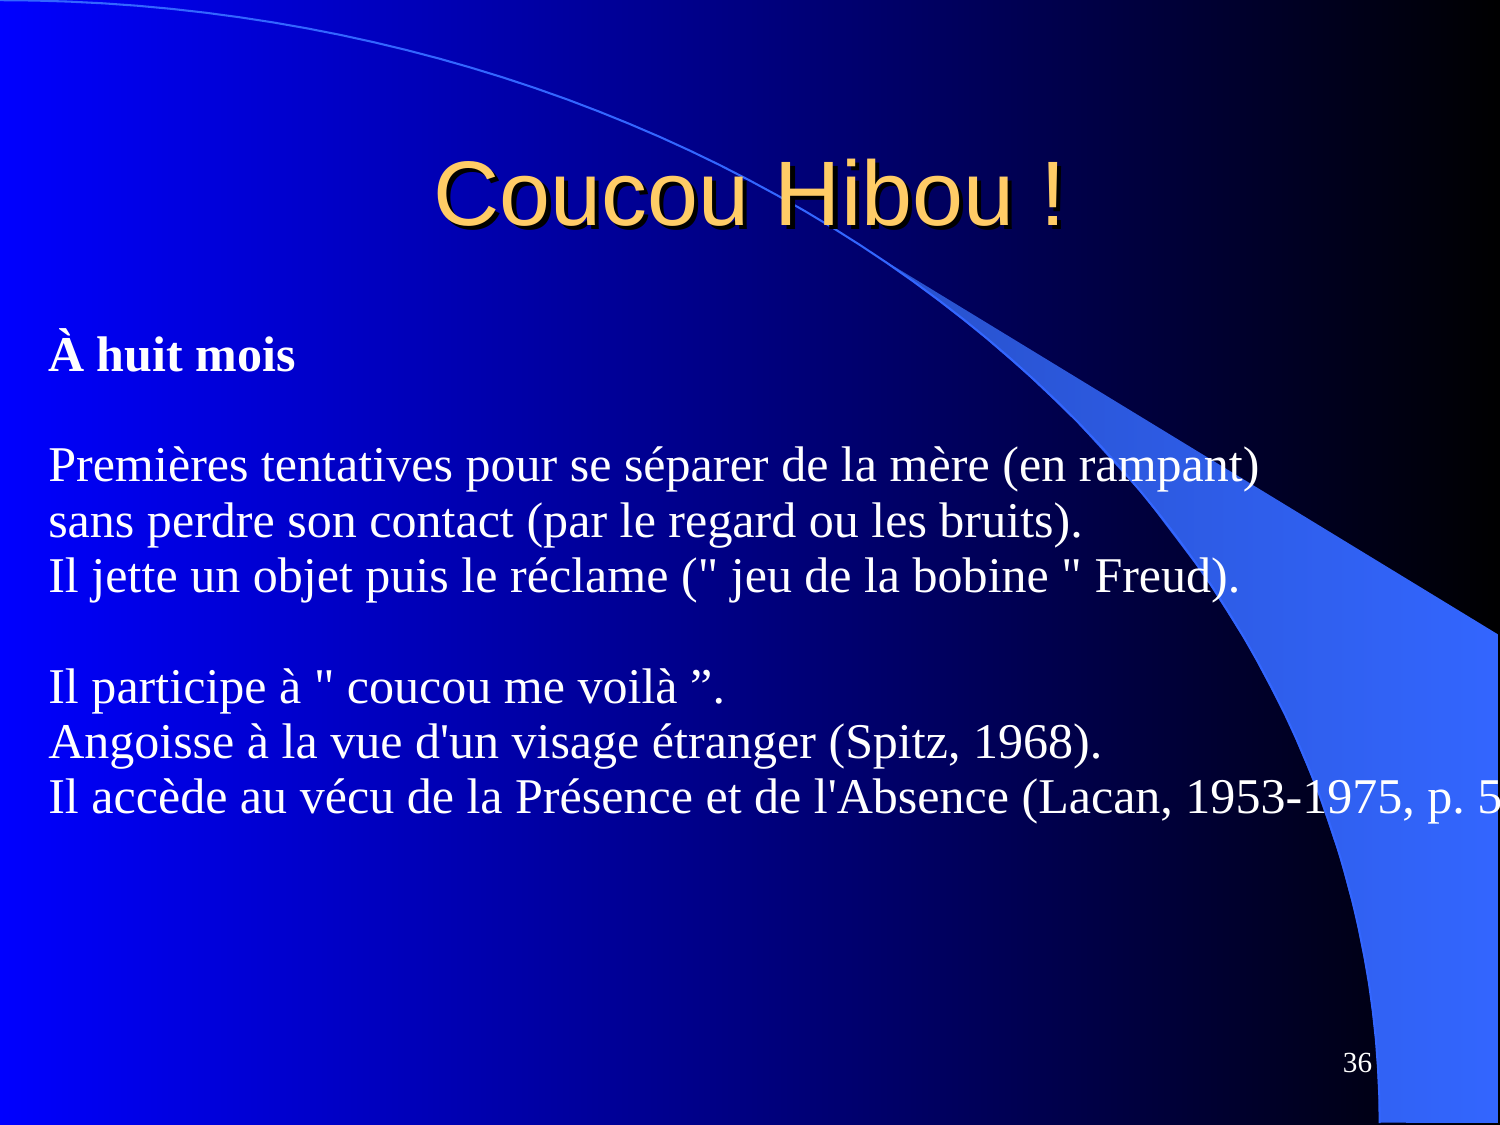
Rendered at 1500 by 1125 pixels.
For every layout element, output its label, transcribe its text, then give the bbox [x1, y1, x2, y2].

text_box À huit mois Premières tentatives pour se séparer de la mère (en rampant) sans perdre son contact (par le regard ou les bruits). Il jette un objet puis le réclame (" jeu de la bobine " Freud). Il participe à " coucou me voilà ”. Angoisse à la vue d'un visage étranger (Spitz, 1968). Il accède au vécu de la Présence et de l'Absence (Lacan, 1953-1975, p. 53) [33, 319, 1500, 888]
title Coucou Hibou ! [112, 99, 1388, 288]
